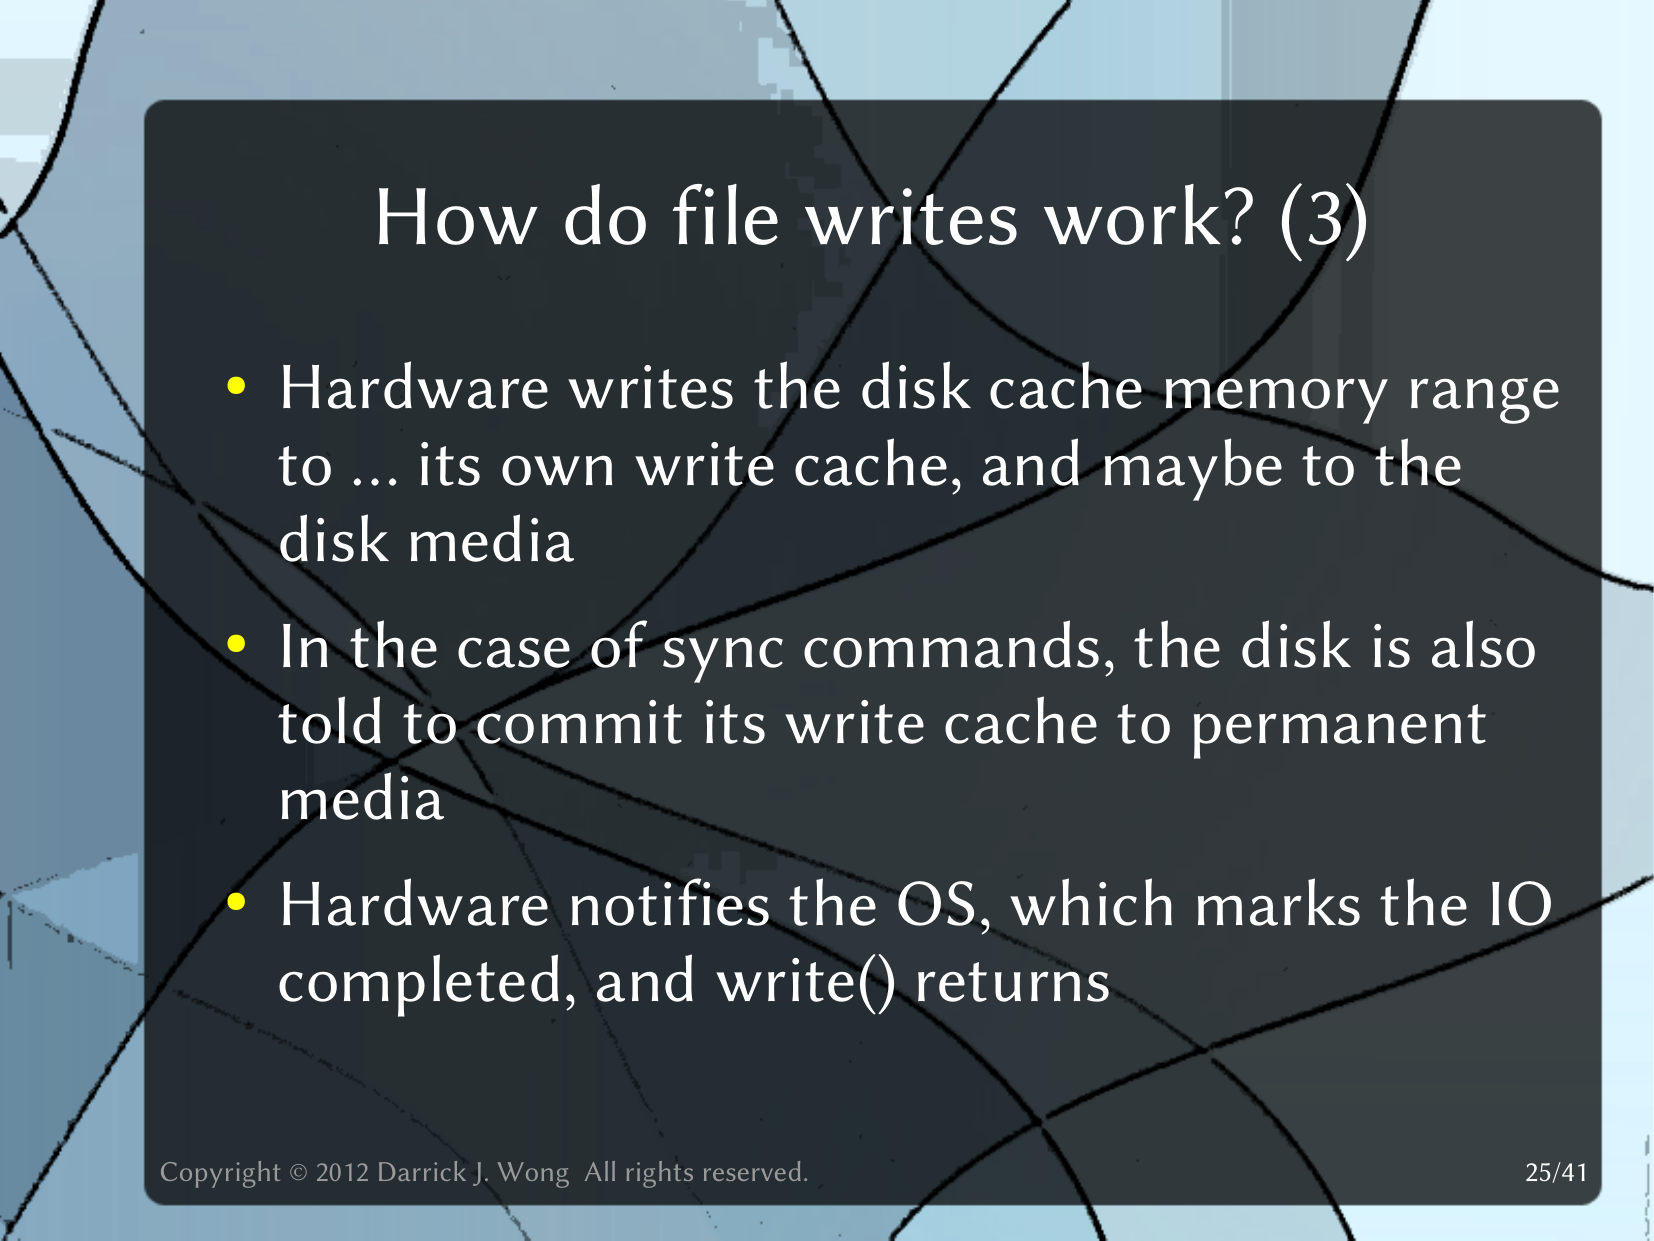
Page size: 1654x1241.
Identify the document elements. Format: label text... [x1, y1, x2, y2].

list Hardware writes the disk cache memory range to … its own write cache, and maybe to the disk media In the case of sync commands, the disk is also told to commit its write cache to permanent media Hardware notifies the OS, which marks the IO completed, and write() returns [206, 349, 1571, 1069]
picture [0, 0, 1654, 1241]
title How do file writes work? (3) [159, 108, 1583, 325]
